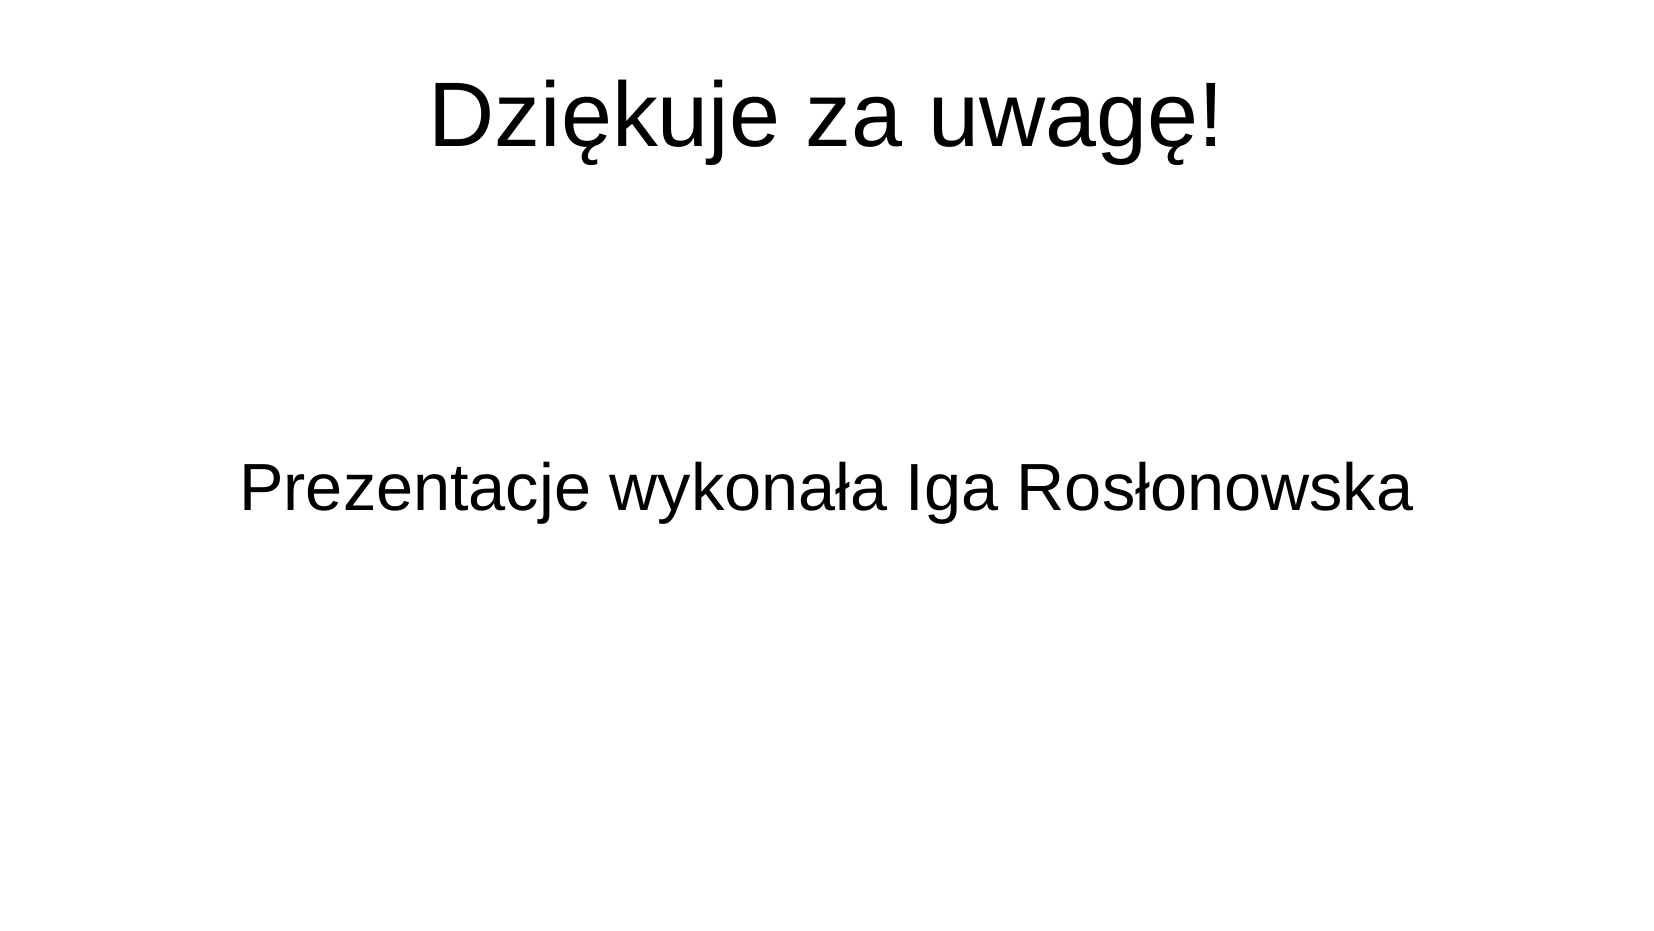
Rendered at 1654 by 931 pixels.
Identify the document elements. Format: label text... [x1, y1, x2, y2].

title Dziękuje za uwagę! [82, 37, 1571, 193]
subtitle Prezentacje wykonała Iga Rosłonowska [82, 217, 1571, 758]
